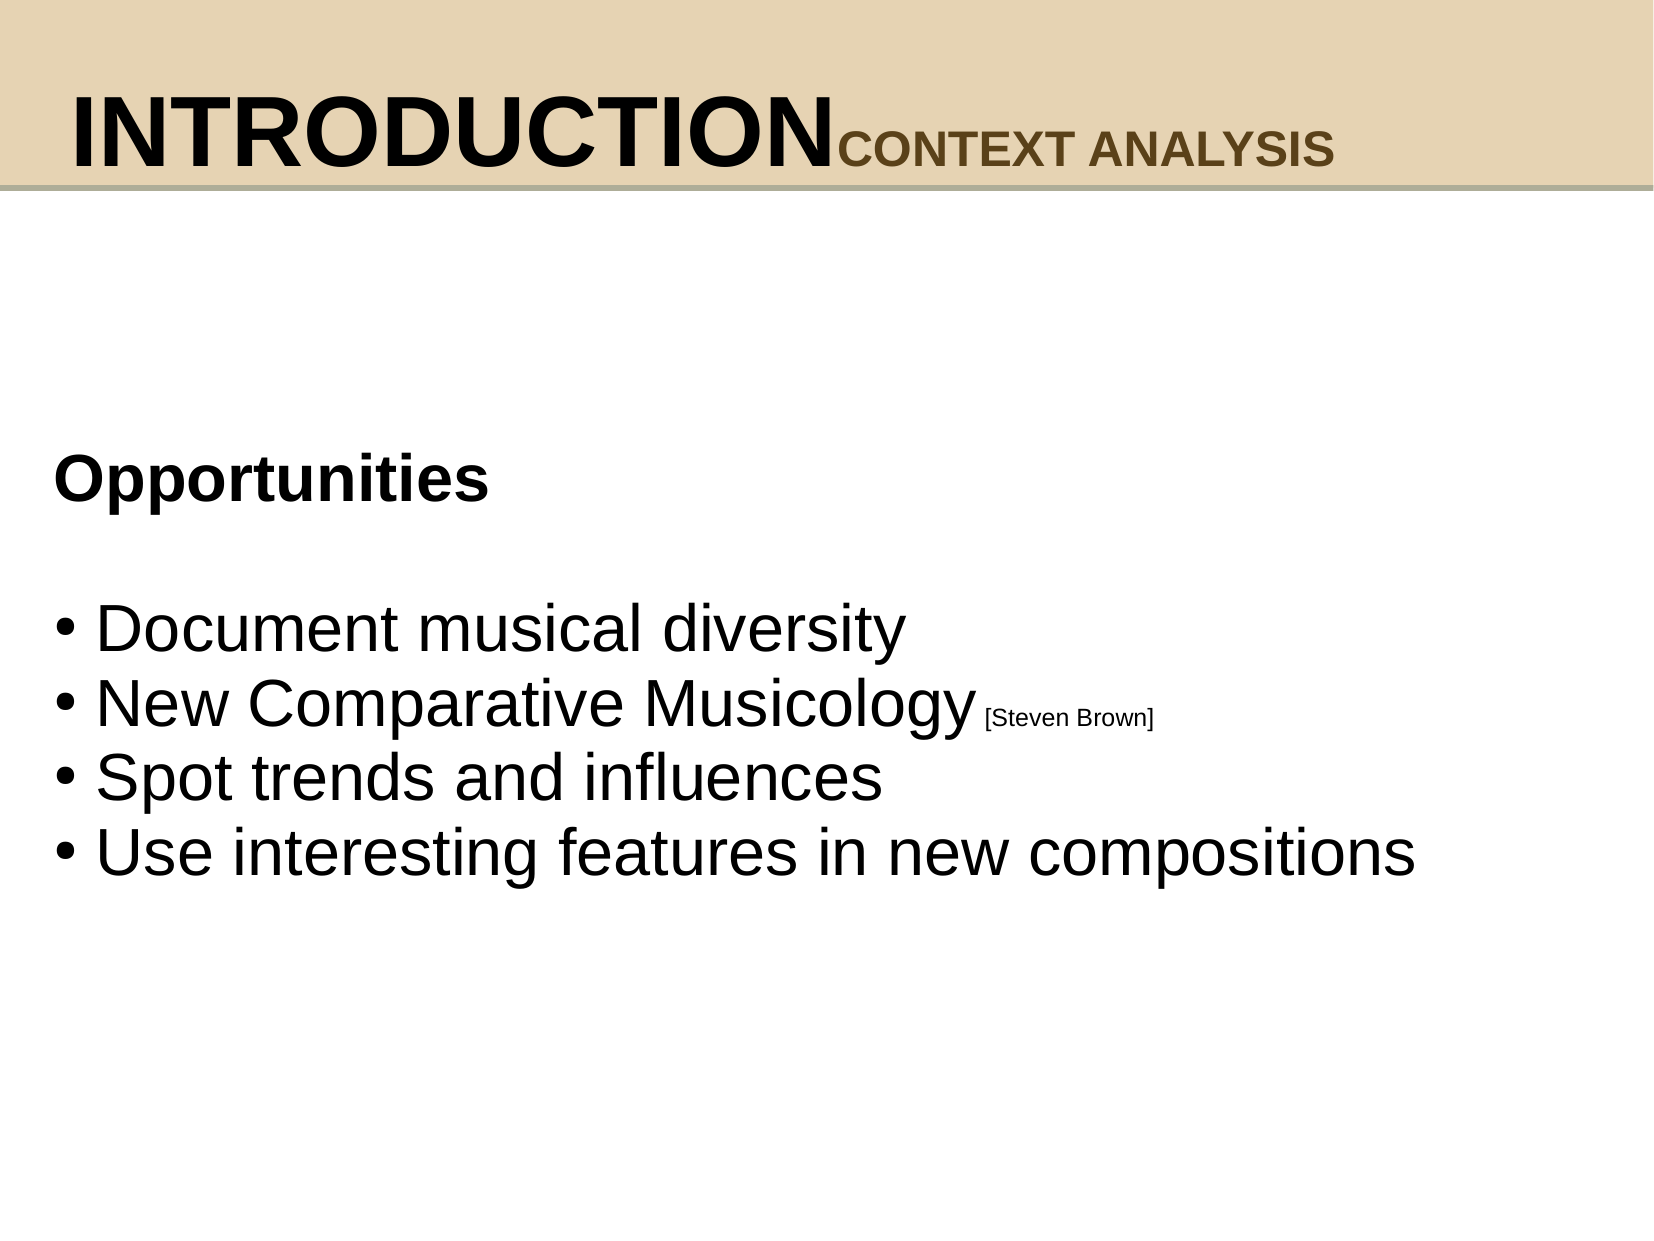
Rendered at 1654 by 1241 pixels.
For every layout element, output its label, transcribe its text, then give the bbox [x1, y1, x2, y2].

title INTRODUCTIONCONTEXT ANALYSIS [0, 0, 1654, 188]
subtitle Opportunities Document musical diversity New Comparative Musicology [Steven Brown] Spot trends and influences Use interesting features in new compositions [53, 256, 1542, 1075]
